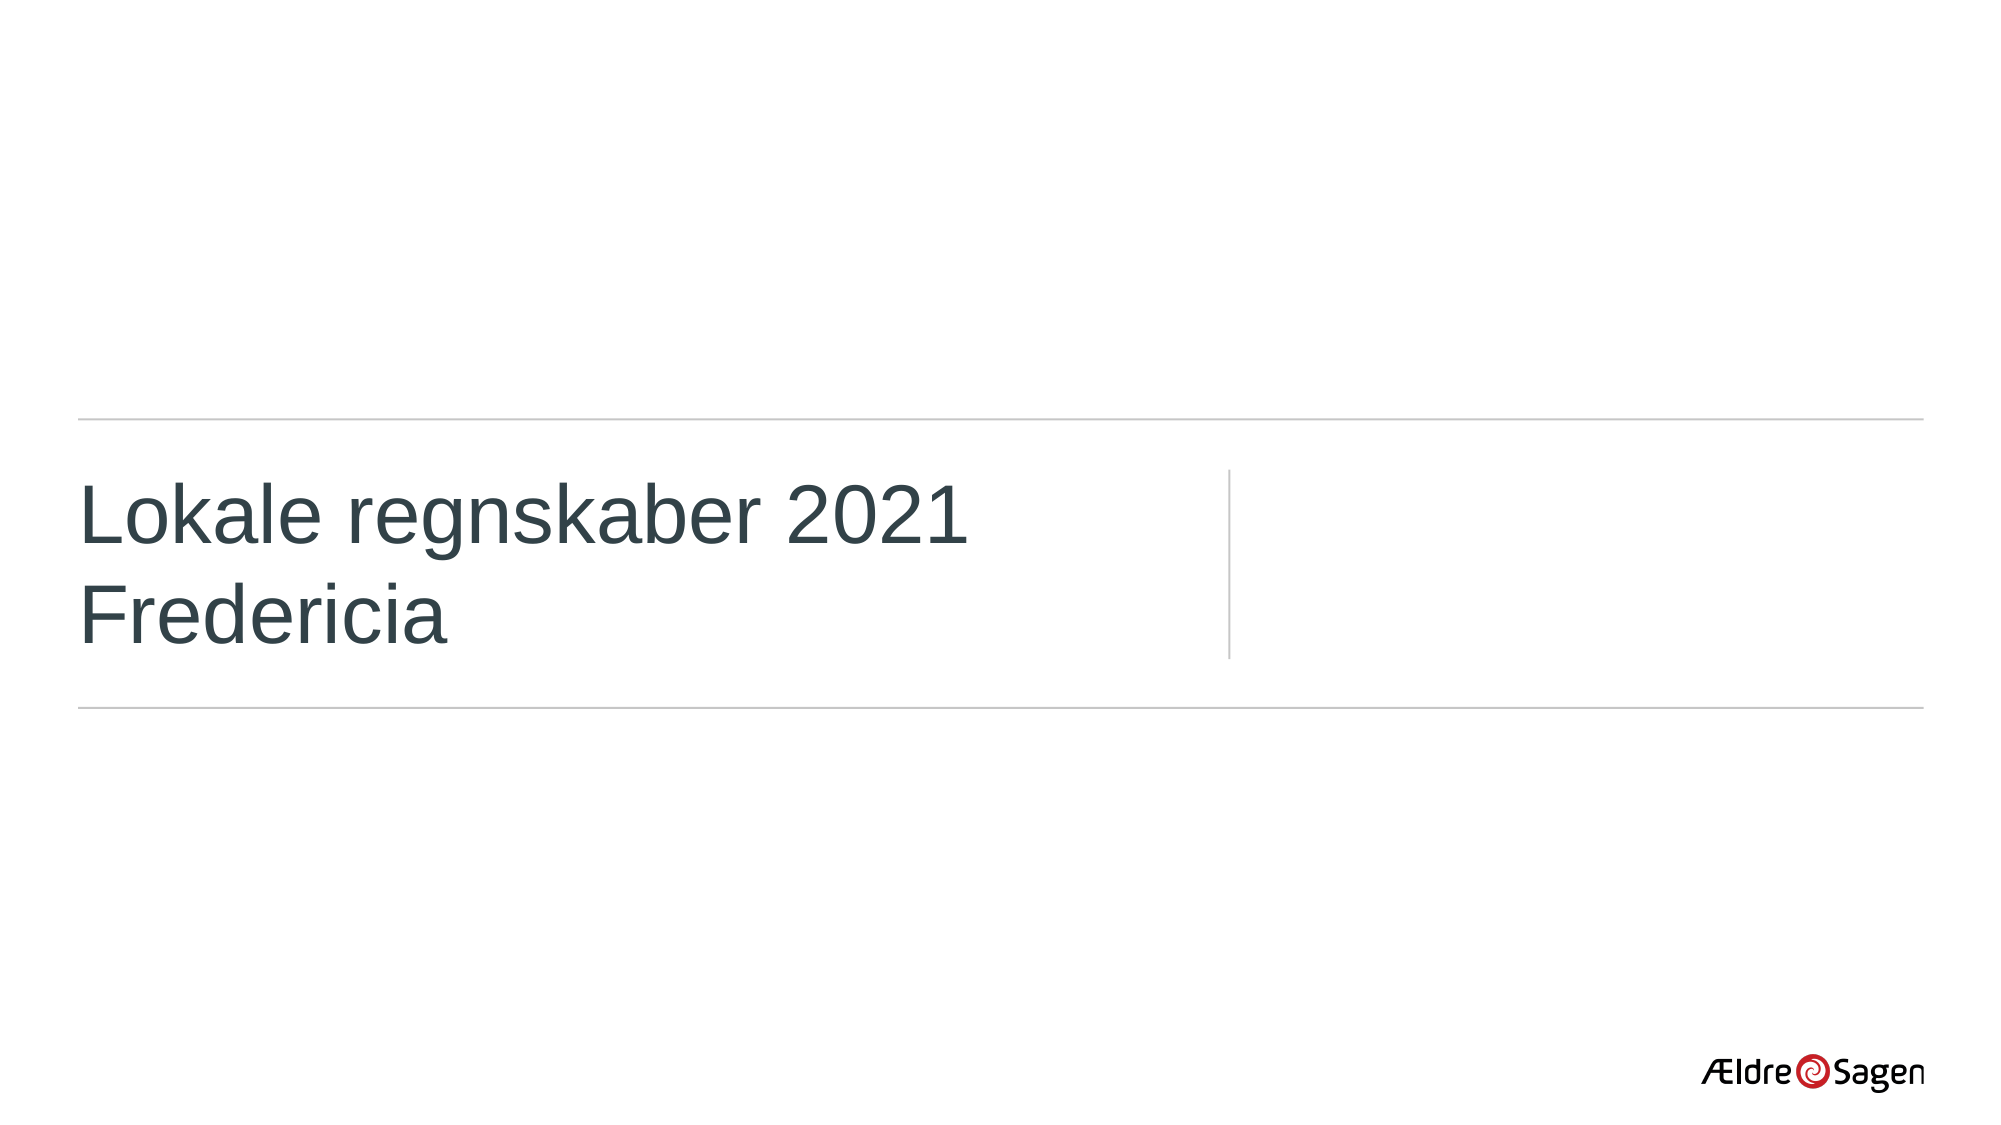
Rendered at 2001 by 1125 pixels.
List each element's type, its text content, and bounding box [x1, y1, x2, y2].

title Lokale regnskaber 2021 Fredericia [78, 420, 1186, 701]
